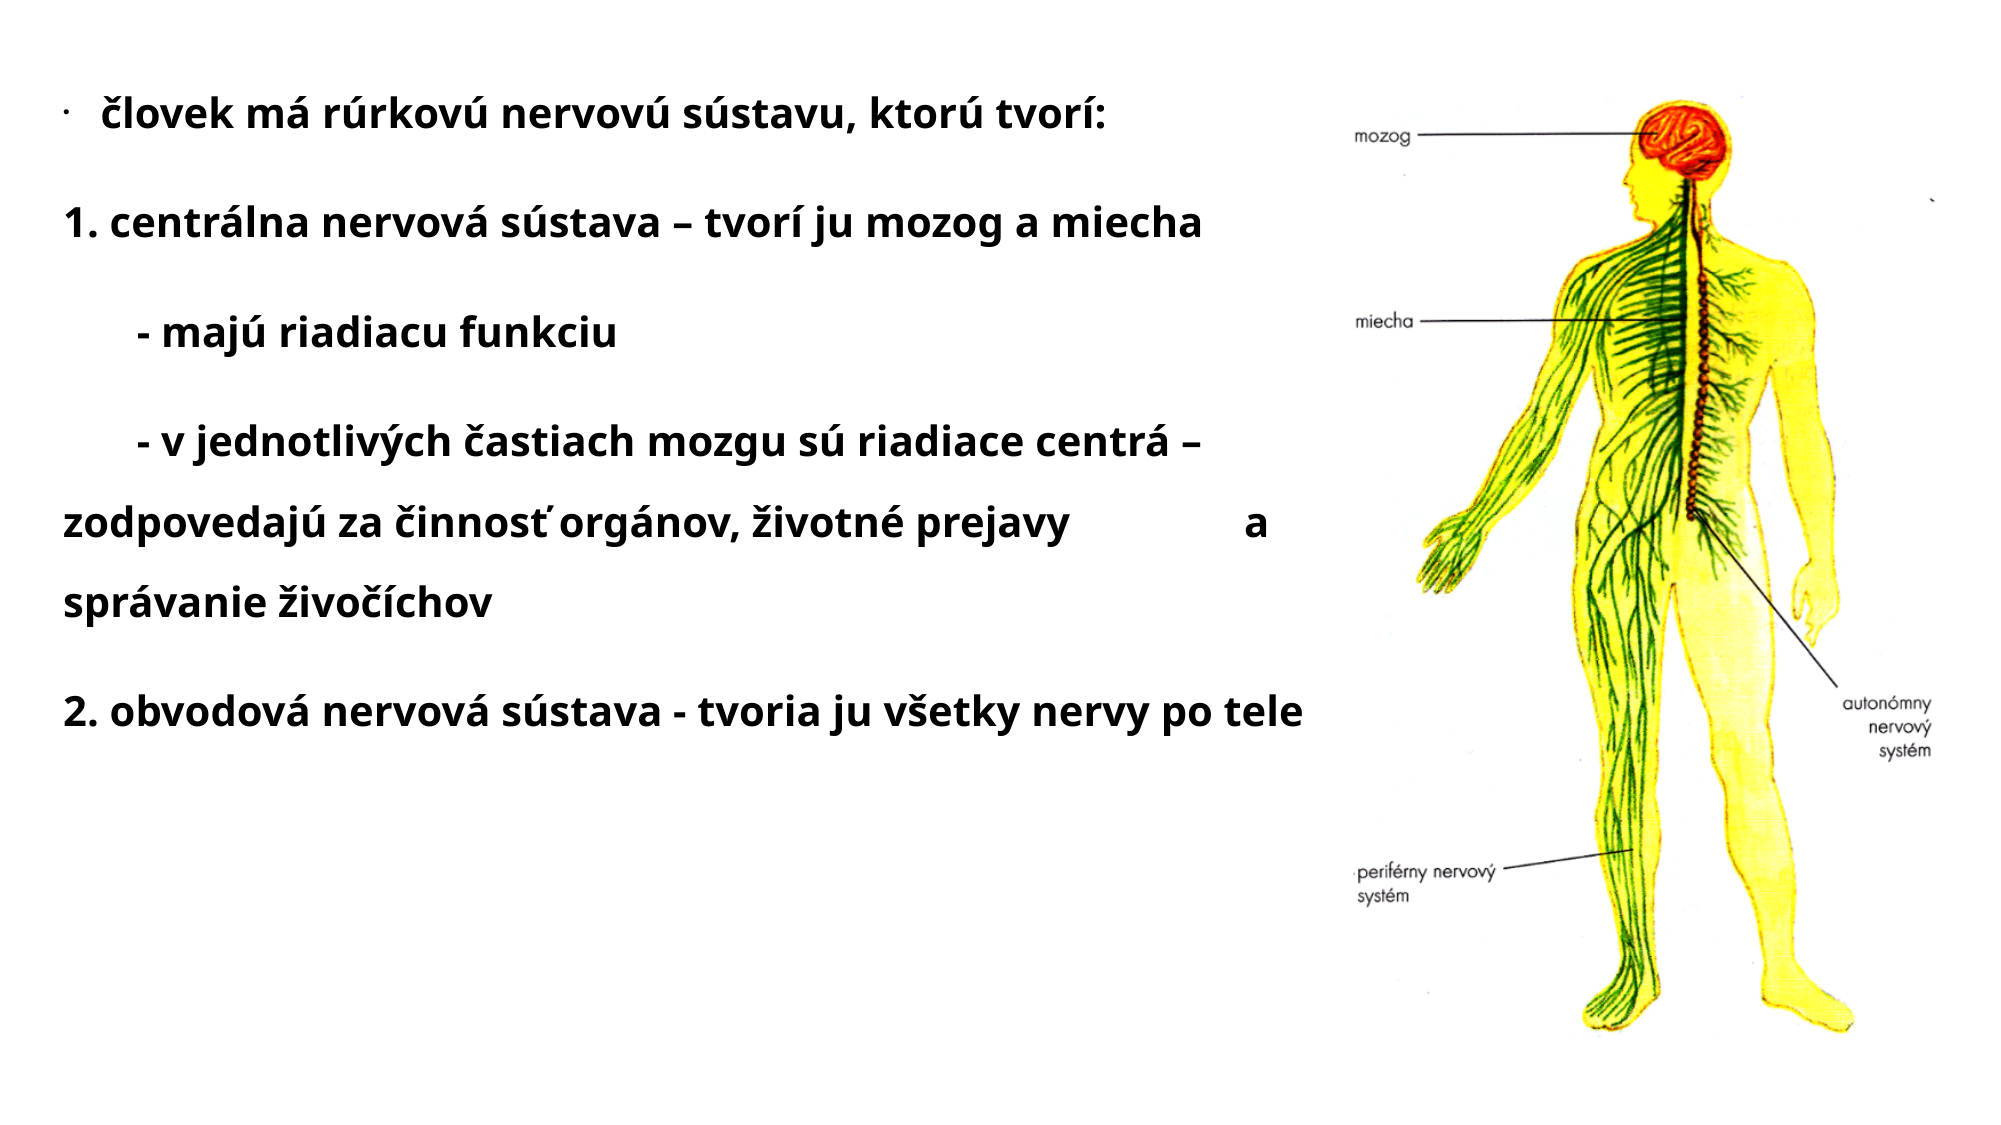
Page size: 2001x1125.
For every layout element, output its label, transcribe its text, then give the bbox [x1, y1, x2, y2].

picture [1349, 95, 1942, 1045]
list človek má rúrkovú nervovú sústavu, ktorú tvorí: 1. centrálna nervová sústava – tvorí ju mozog a miecha - majú riadiacu funkciu - v jednotlivých častiach mozgu sú riadiace centrá – zodpovedajú za činnosť orgánov, životné prejavy a správanie živočíchov 2. obvodová nervová sústava - tvoria ju všetky nervy po tele [48, 49, 1406, 938]
